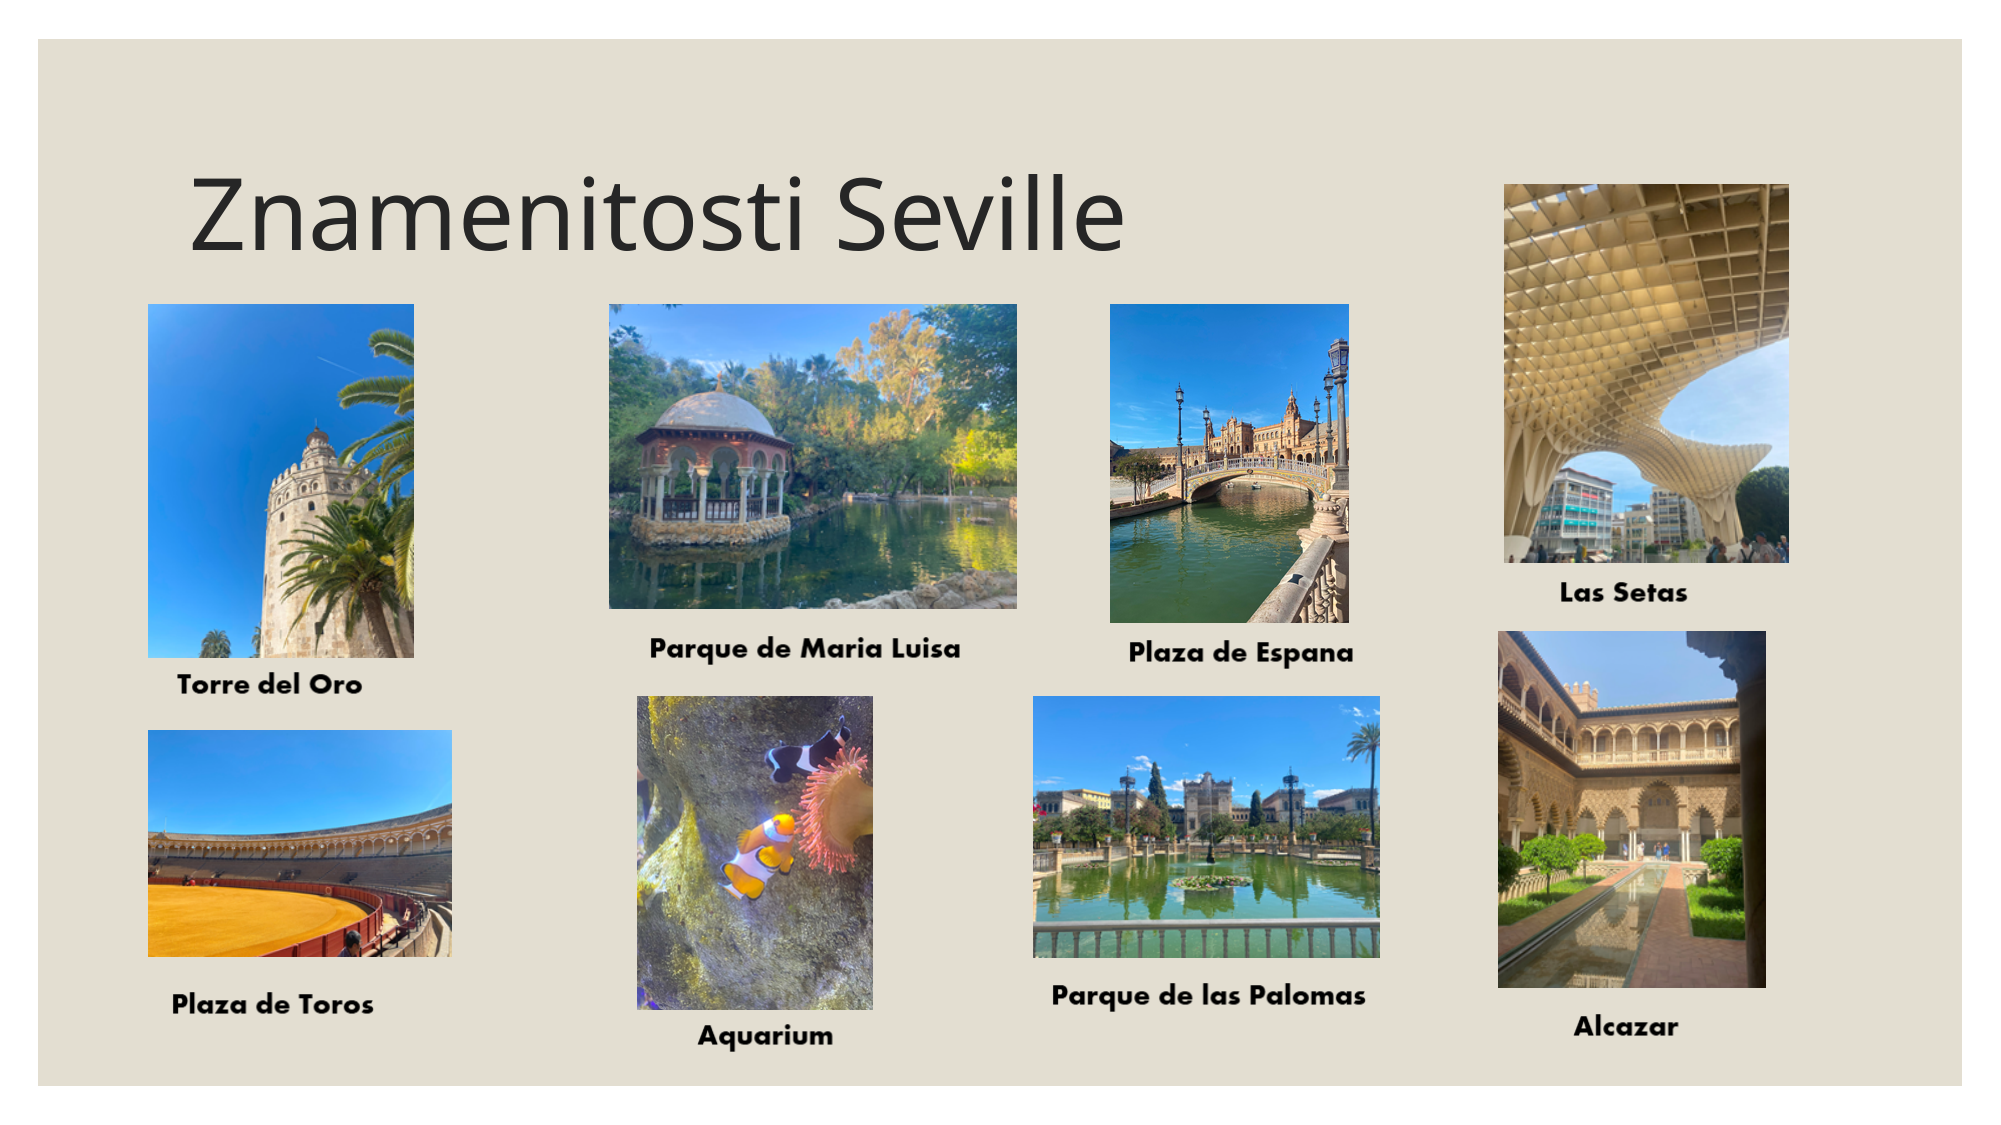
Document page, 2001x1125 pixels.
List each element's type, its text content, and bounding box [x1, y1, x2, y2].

picture [631, 621, 994, 685]
picture [1541, 565, 1752, 629]
picture [1033, 969, 1397, 1032]
picture [1110, 626, 1378, 689]
picture [1110, 304, 1349, 623]
picture [1555, 1000, 1766, 1063]
picture [609, 304, 1017, 609]
title Znamenitosti Seville [174, 105, 1825, 331]
picture [148, 730, 452, 958]
picture [1033, 696, 1380, 958]
picture [1504, 184, 1789, 563]
picture [637, 696, 918, 1072]
picture [148, 304, 427, 720]
picture [1498, 631, 1766, 988]
picture [153, 978, 403, 1041]
